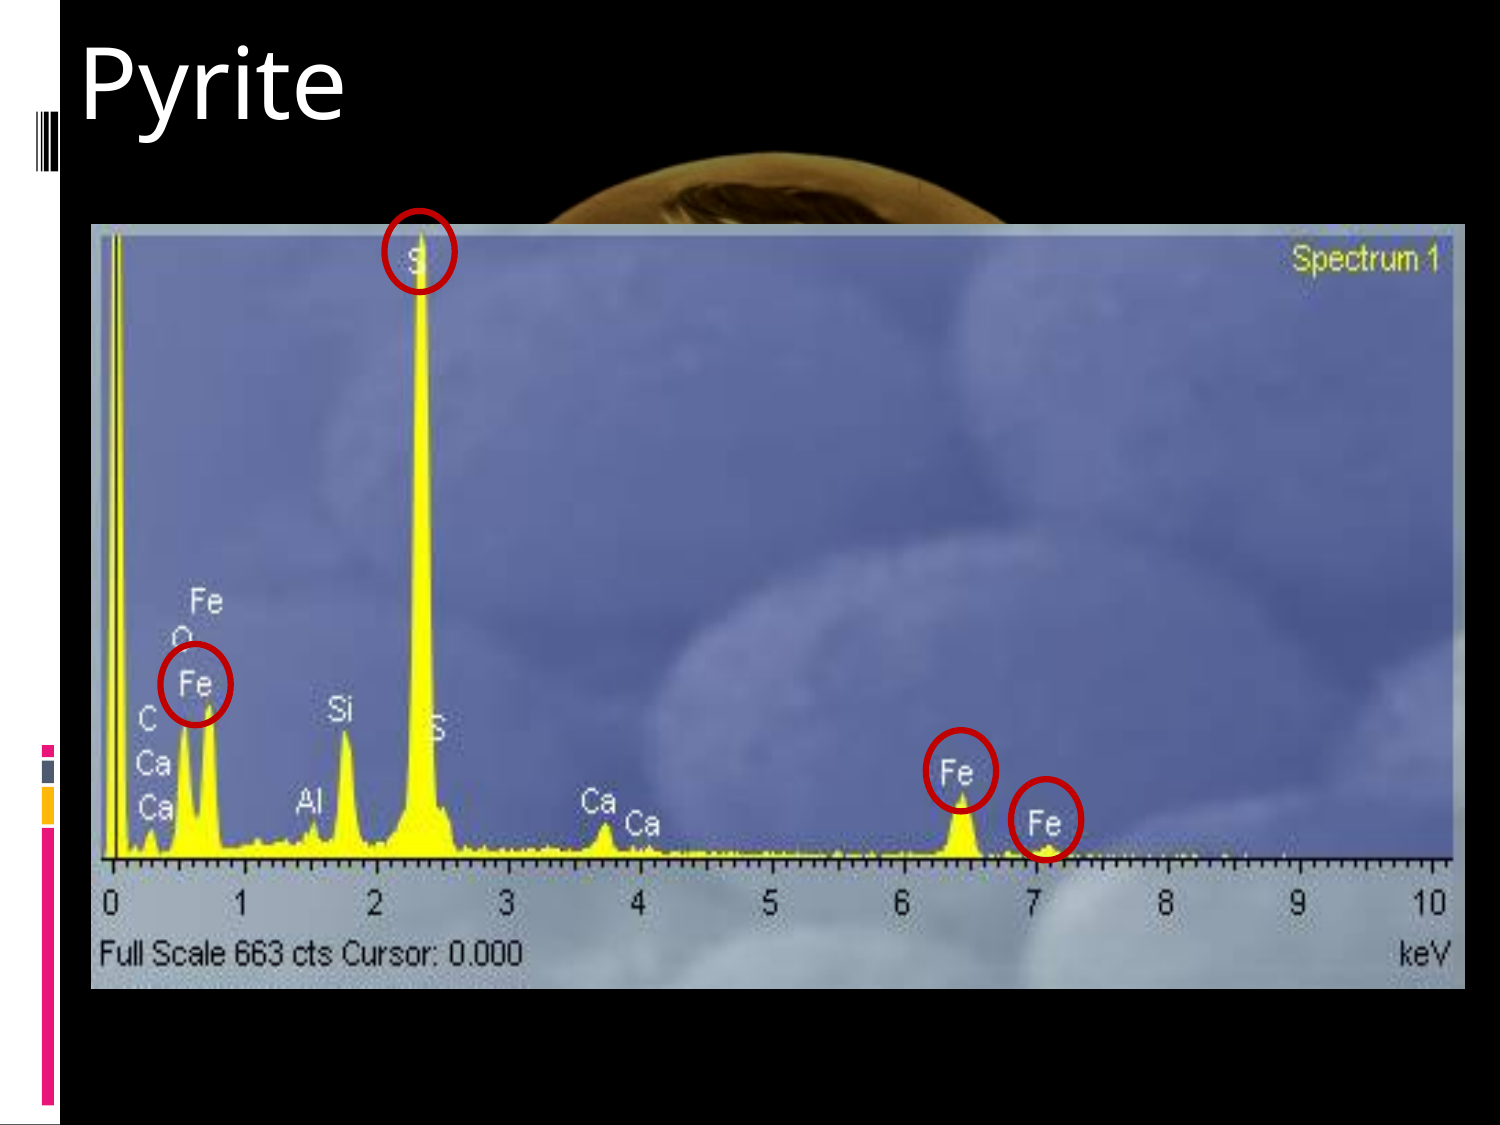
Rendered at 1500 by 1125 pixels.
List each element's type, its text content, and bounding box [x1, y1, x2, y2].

text_box Pyrite [63, 12, 403, 148]
picture [91, 149, 1465, 989]
